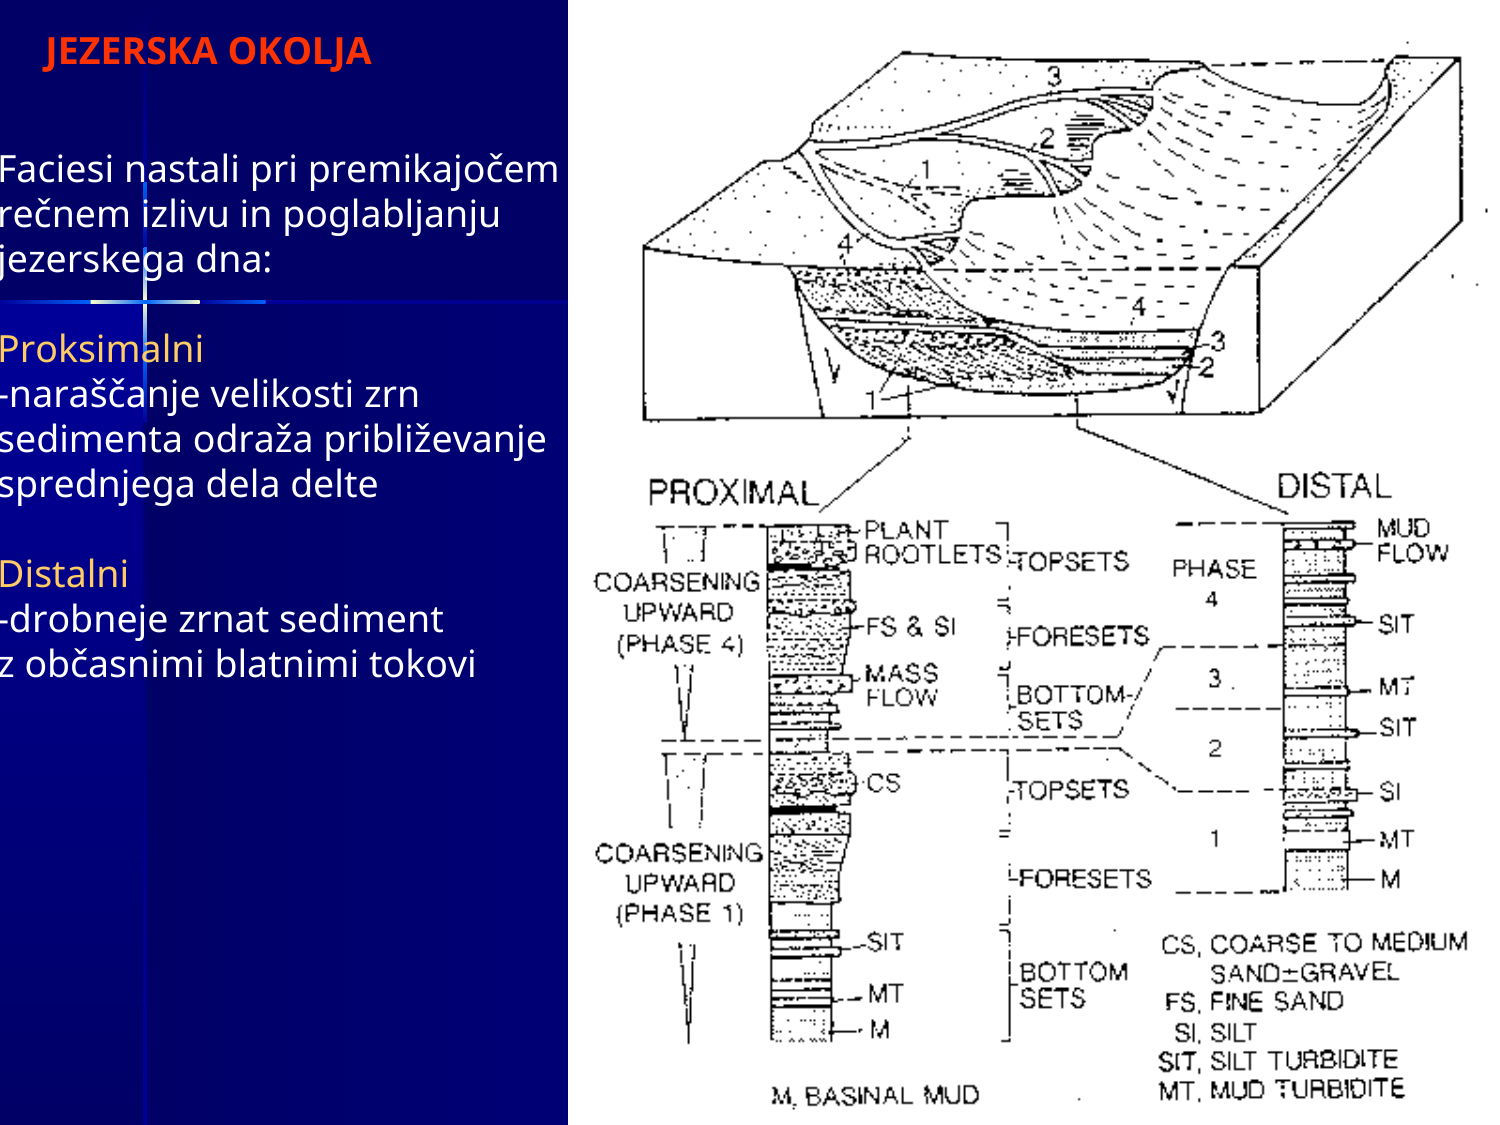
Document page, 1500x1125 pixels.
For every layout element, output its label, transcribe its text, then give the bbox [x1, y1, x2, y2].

text_box JEZERSKA OKOLJA [30, 18, 388, 80]
picture [568, 0, 1500, 1125]
text_box Faciesi nastali pri premikajočem rečnem izlivu in poglabljanju jezerskega dna: Proksimalni -naraščanje velikosti zrn sedimenta odraža približevanje sprednjega dela delte Distalni -drobneje zrnat sediment z občasnimi blatnimi tokovi [0, 137, 576, 693]
